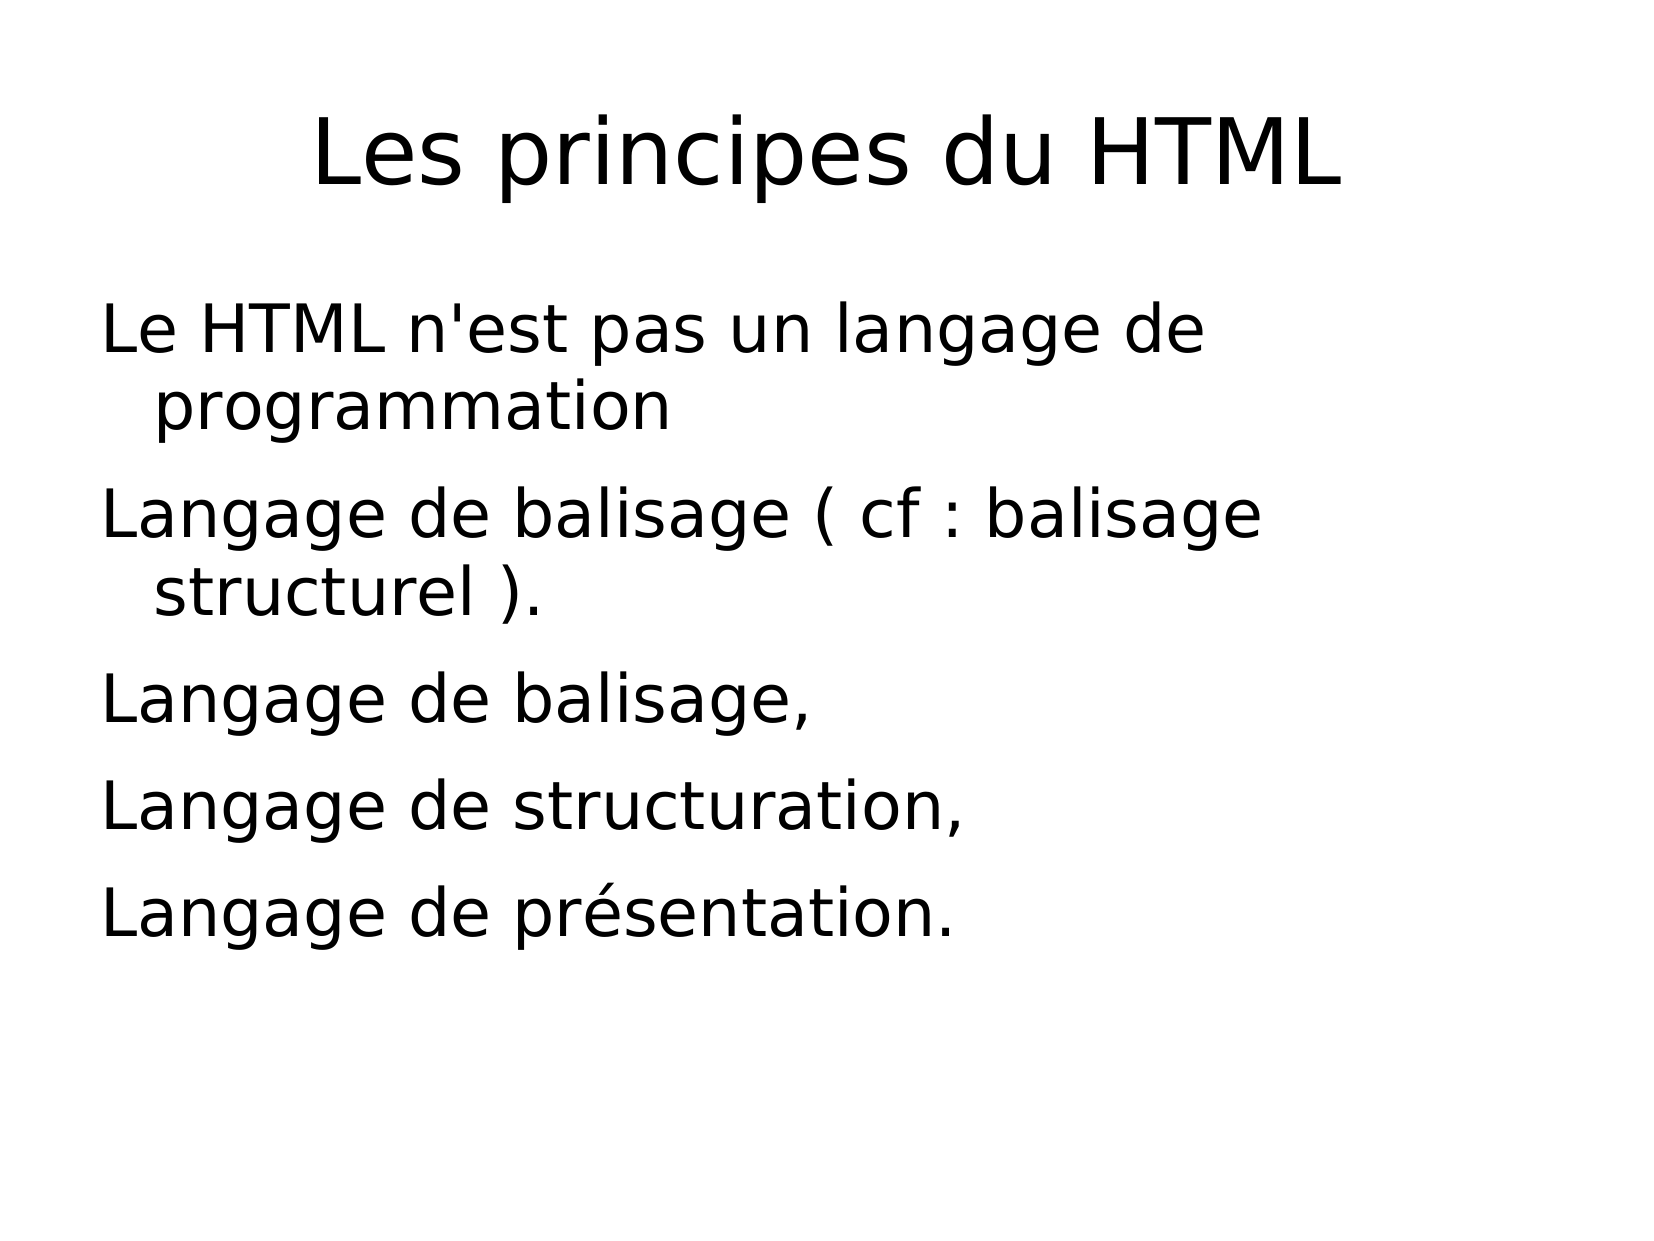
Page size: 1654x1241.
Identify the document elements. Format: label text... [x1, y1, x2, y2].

title Les principes du HTML [82, 49, 1571, 257]
list Le HTML n'est pas un langage de programmation Langage de balisage ( cf : balisage structurel ). Langage de balisage, Langage de structuration, Langage de présentation. [82, 290, 1571, 1109]
